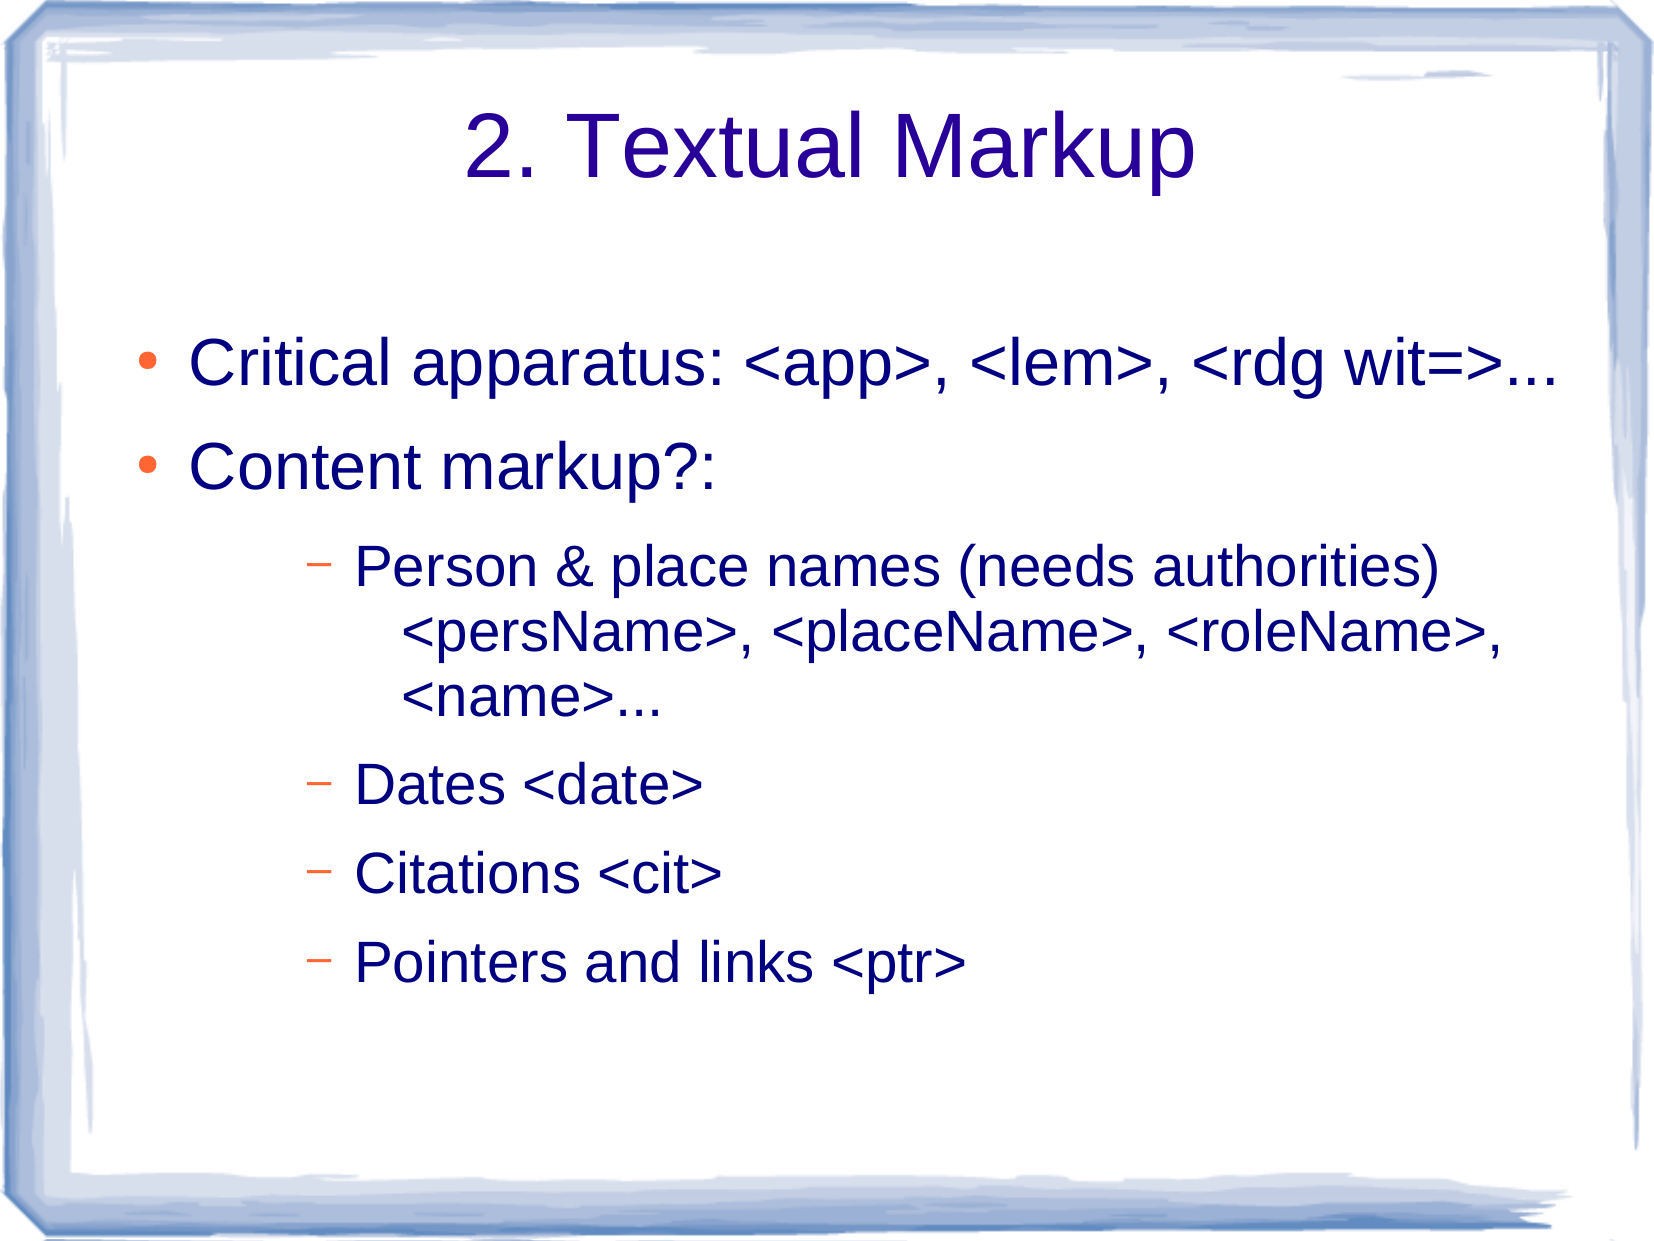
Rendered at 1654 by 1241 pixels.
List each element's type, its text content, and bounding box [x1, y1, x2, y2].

list Critical apparatus: <app>, <lem>, <rdg wit=>... Content markup?: Person & place names (needs authorities) <persName>, <placeName>, <roleName>, <name>... Dates <date> Citations <cit> Pointers and links <ptr> [118, 324, 1571, 1129]
picture [0, 0, 1654, 1241]
title 2. Textual Markup [86, 49, 1576, 243]
